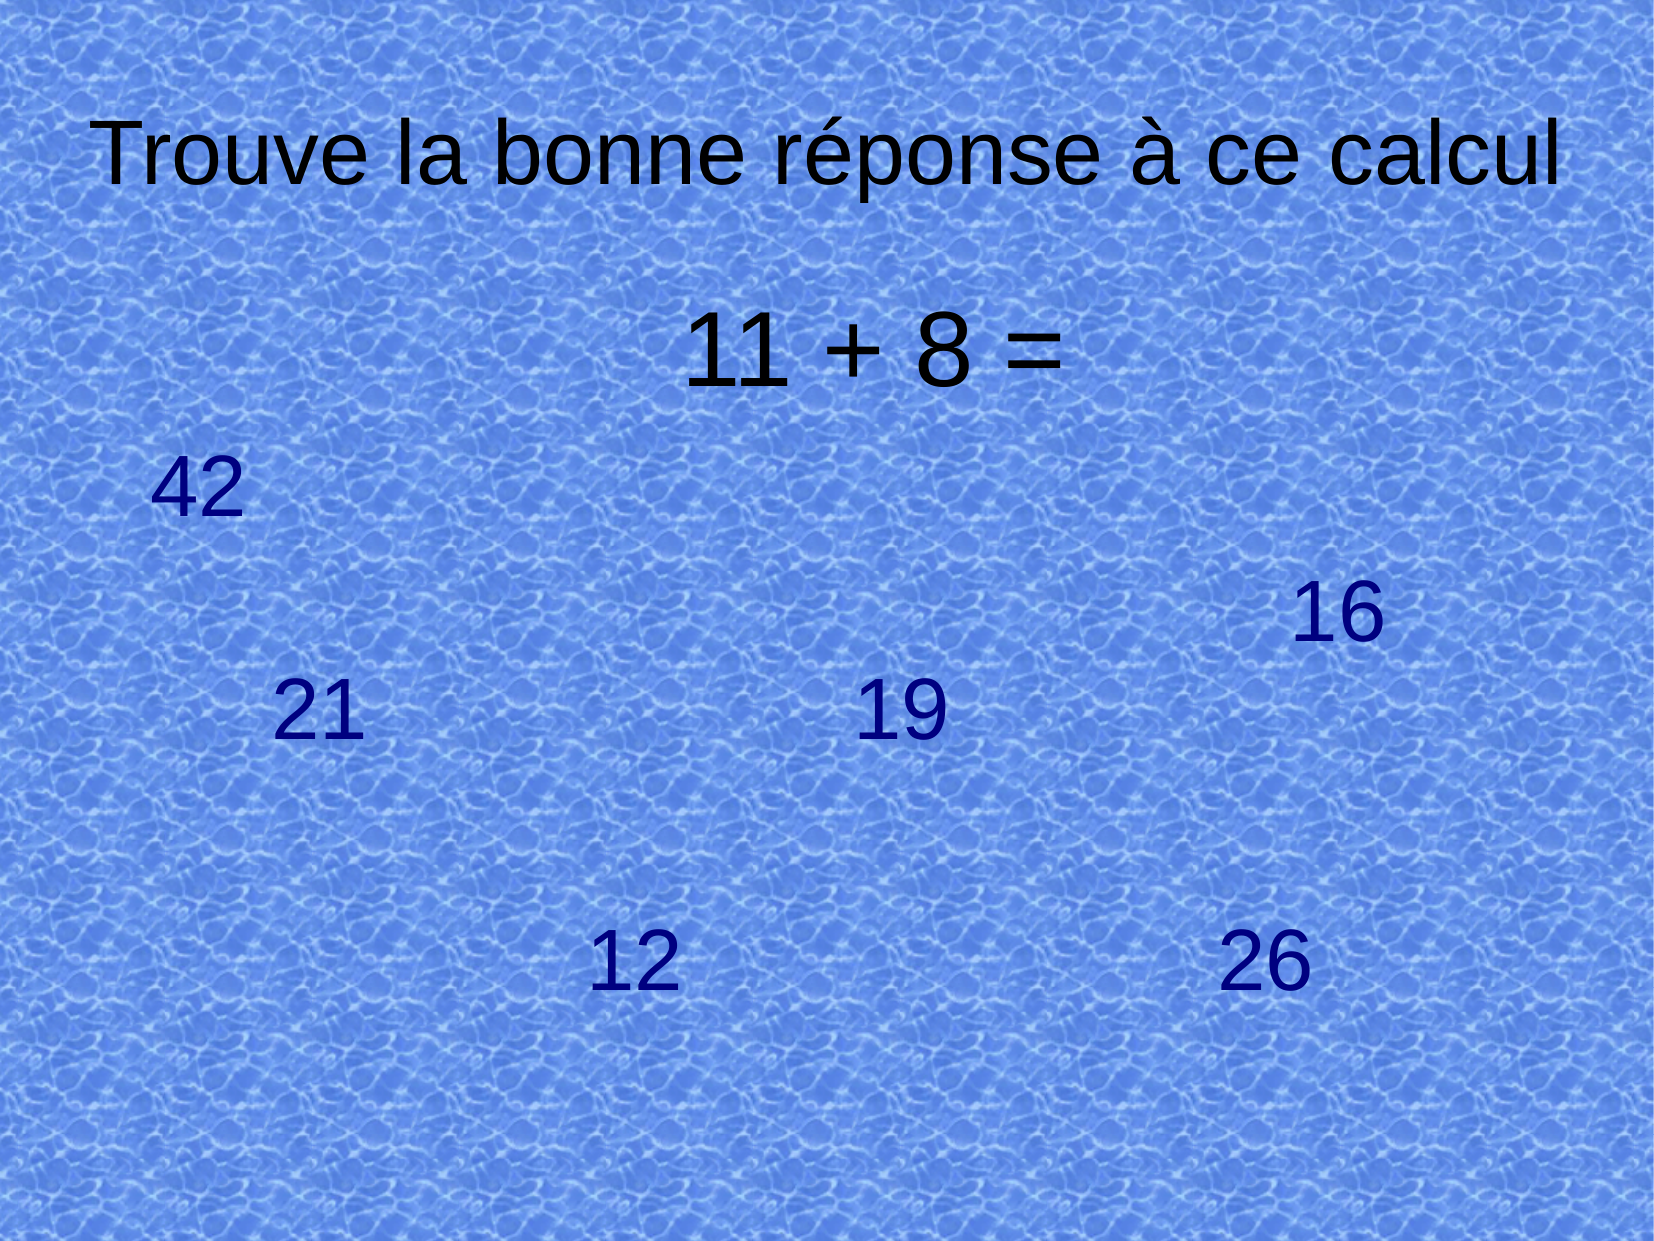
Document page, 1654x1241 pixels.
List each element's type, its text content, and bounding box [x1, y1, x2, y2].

picture [0, 0, 1654, 1241]
list 11 + 8 = 42 16 21 19 12 26 [82, 290, 1571, 1010]
title Trouve la bonne réponse à ce calcul [82, 49, 1571, 257]
